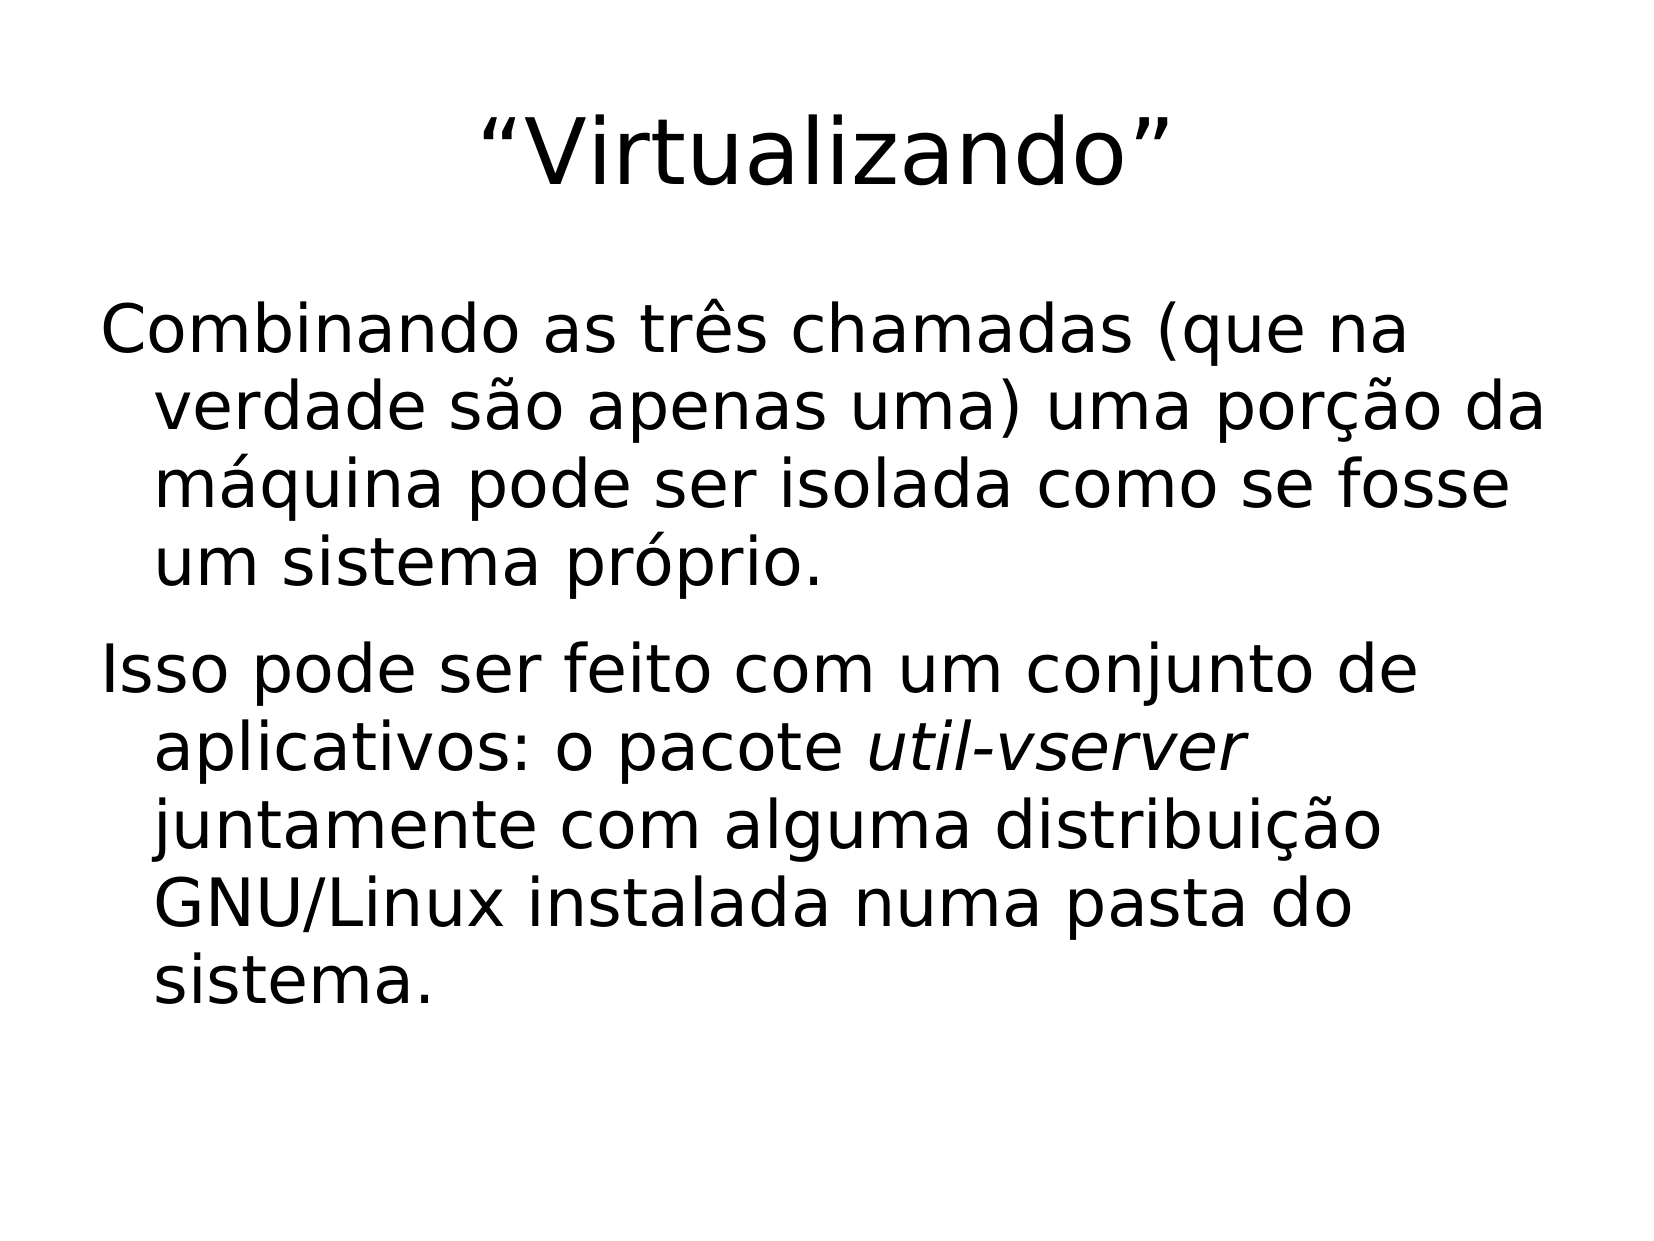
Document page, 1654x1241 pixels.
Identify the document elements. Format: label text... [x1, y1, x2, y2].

title “Virtualizando” [82, 49, 1571, 257]
list Combinando as três chamadas (que na verdade são apenas uma) uma porção da máquina pode ser isolada como se fosse um sistema próprio. Isso pode ser feito com um conjunto de aplicativos: o pacote util-vserver juntamente com alguma distribuição GNU/Linux instalada numa pasta do sistema. [82, 290, 1571, 1109]
